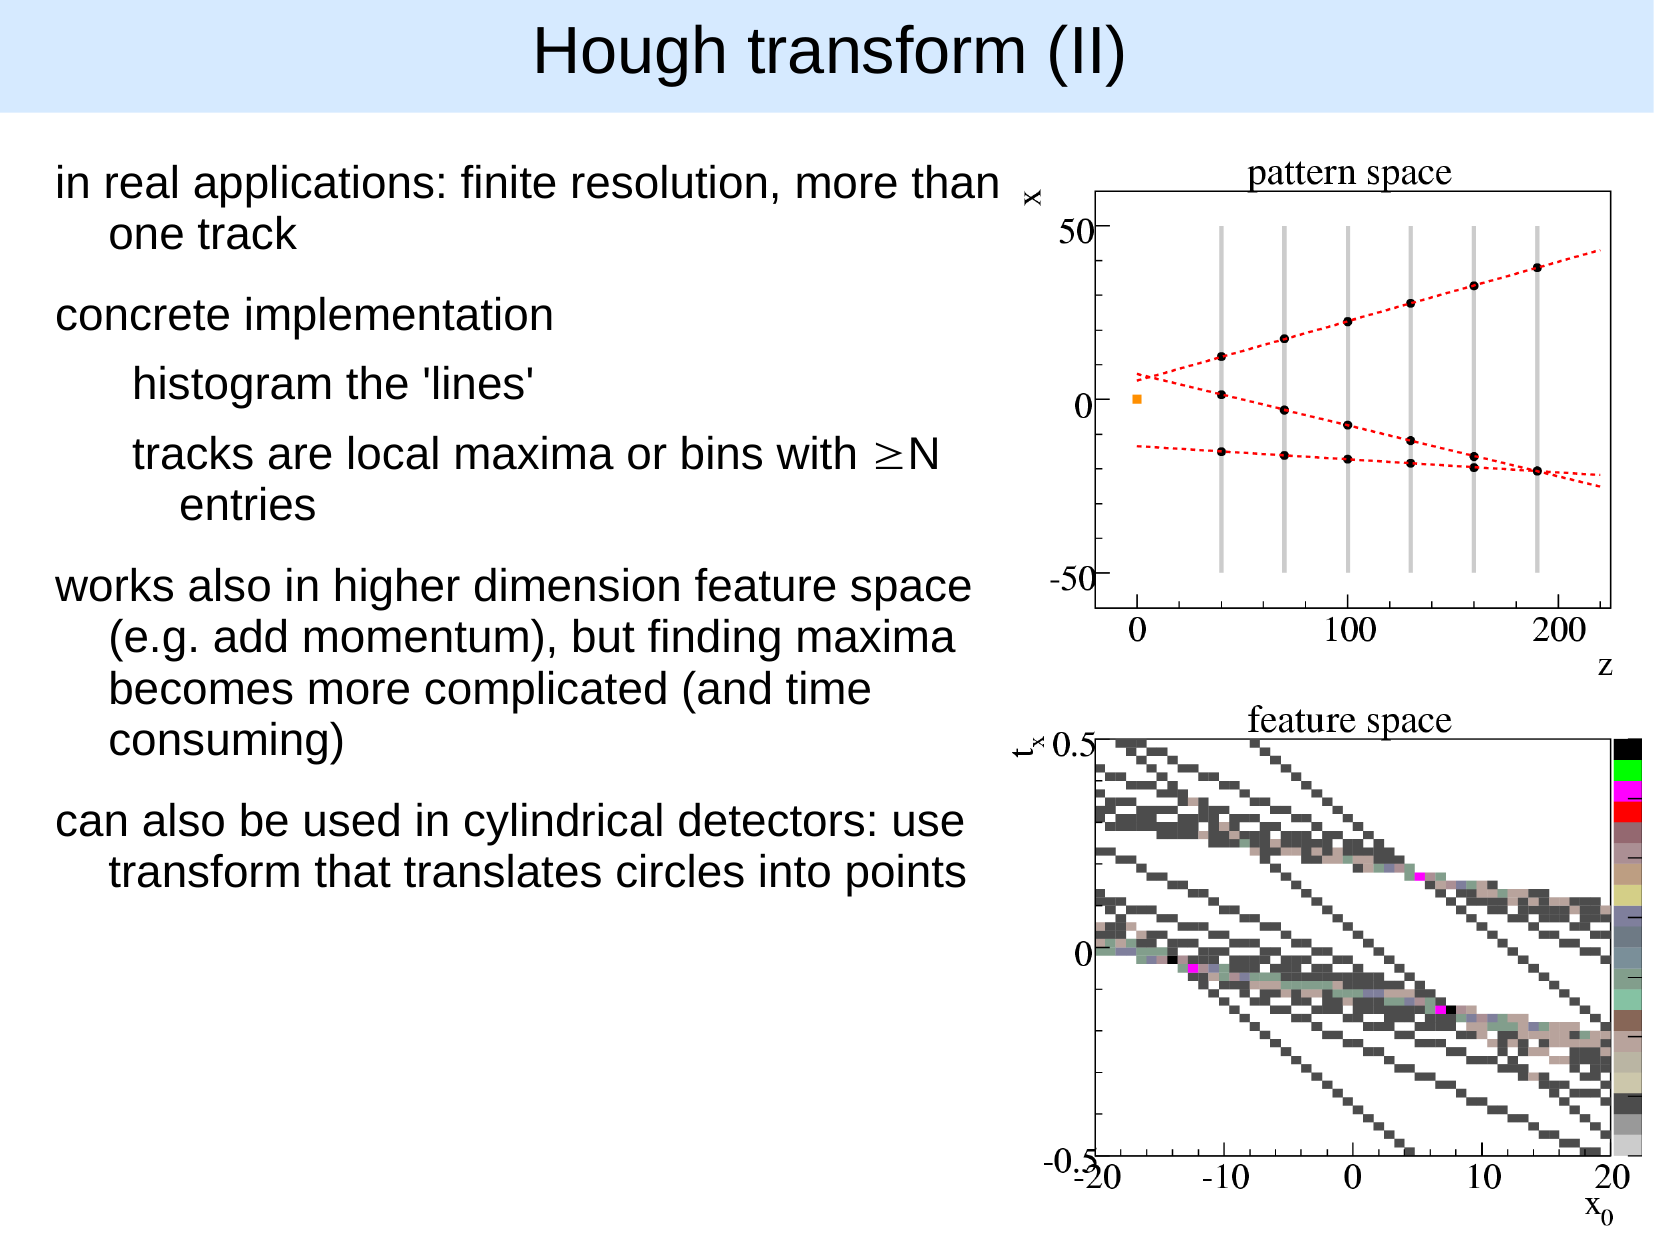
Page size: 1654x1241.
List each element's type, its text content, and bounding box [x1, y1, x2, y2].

list in real applications: finite resolution, more than one track concrete implementation histogram the 'lines' tracks are local maxima or bins with N entries works also in higher dimension feature space (e.g. add momentum), but finding maxima becomes more complicated (and time consuming) can also be used in cylindrical detectors: use transform that translates circles into points [37, 156, 998, 1167]
title Hough transform (II) [86, 0, 1576, 100]
picture [998, 136, 1642, 1232]
